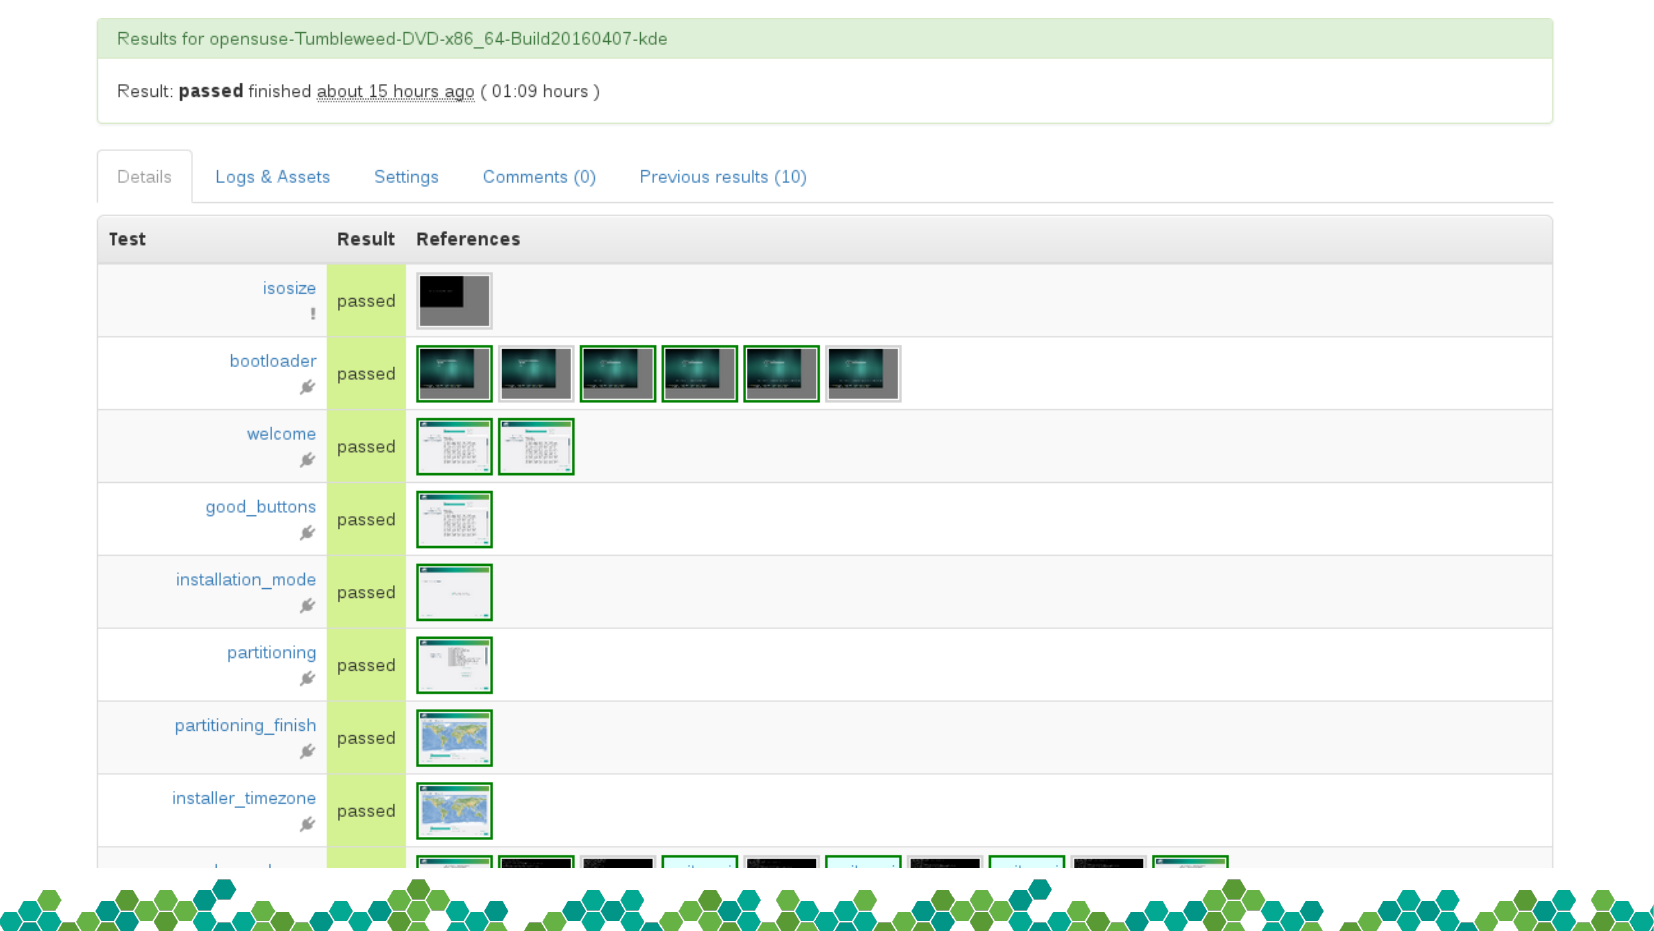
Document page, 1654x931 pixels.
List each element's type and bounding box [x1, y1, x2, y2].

picture [88, 18, 1565, 868]
picture [0, 871, 1654, 931]
